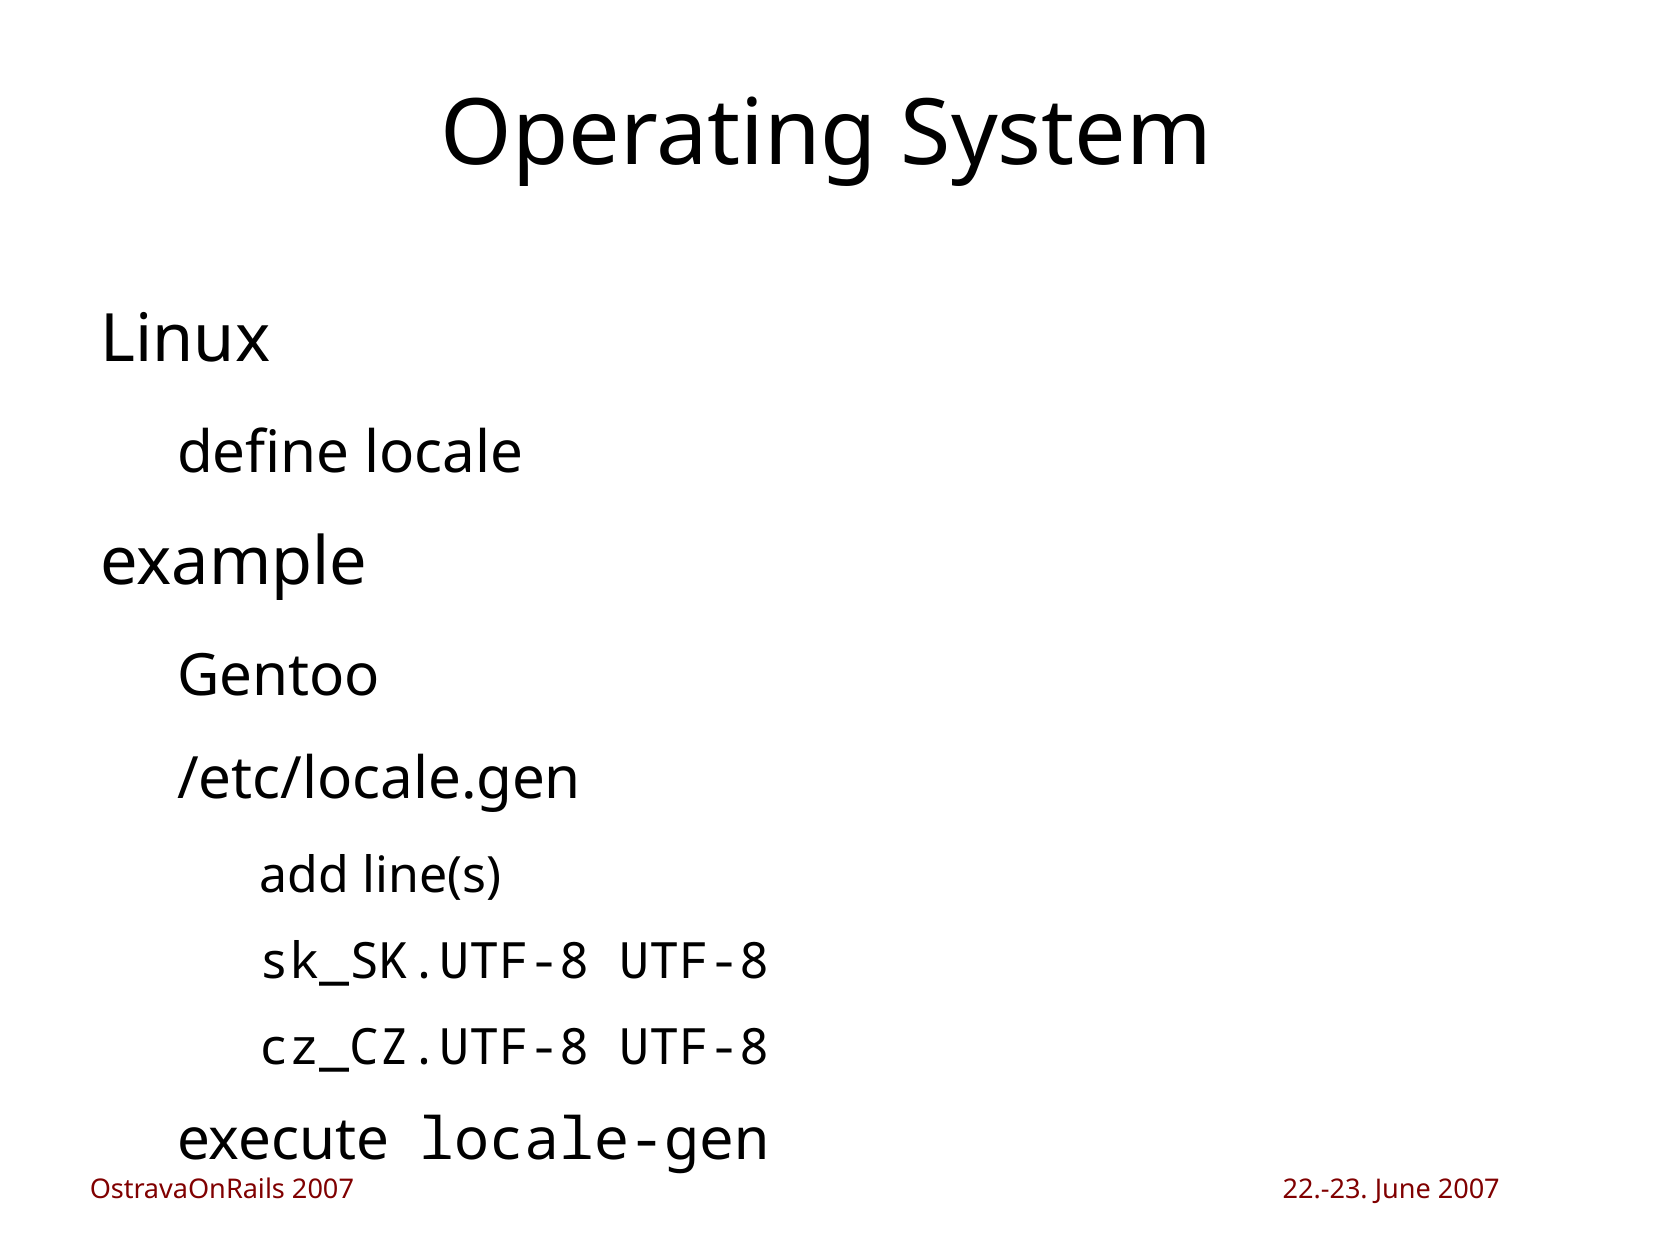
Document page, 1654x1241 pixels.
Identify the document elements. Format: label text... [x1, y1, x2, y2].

list Linux define locale example Gentoo /etc/locale.gen add line(s) sk_SK.UTF-8 UTF-8 cz_CZ.UTF-8 UTF-8 execute locale-gen [82, 290, 1571, 1109]
title Operating System [82, 25, 1571, 233]
